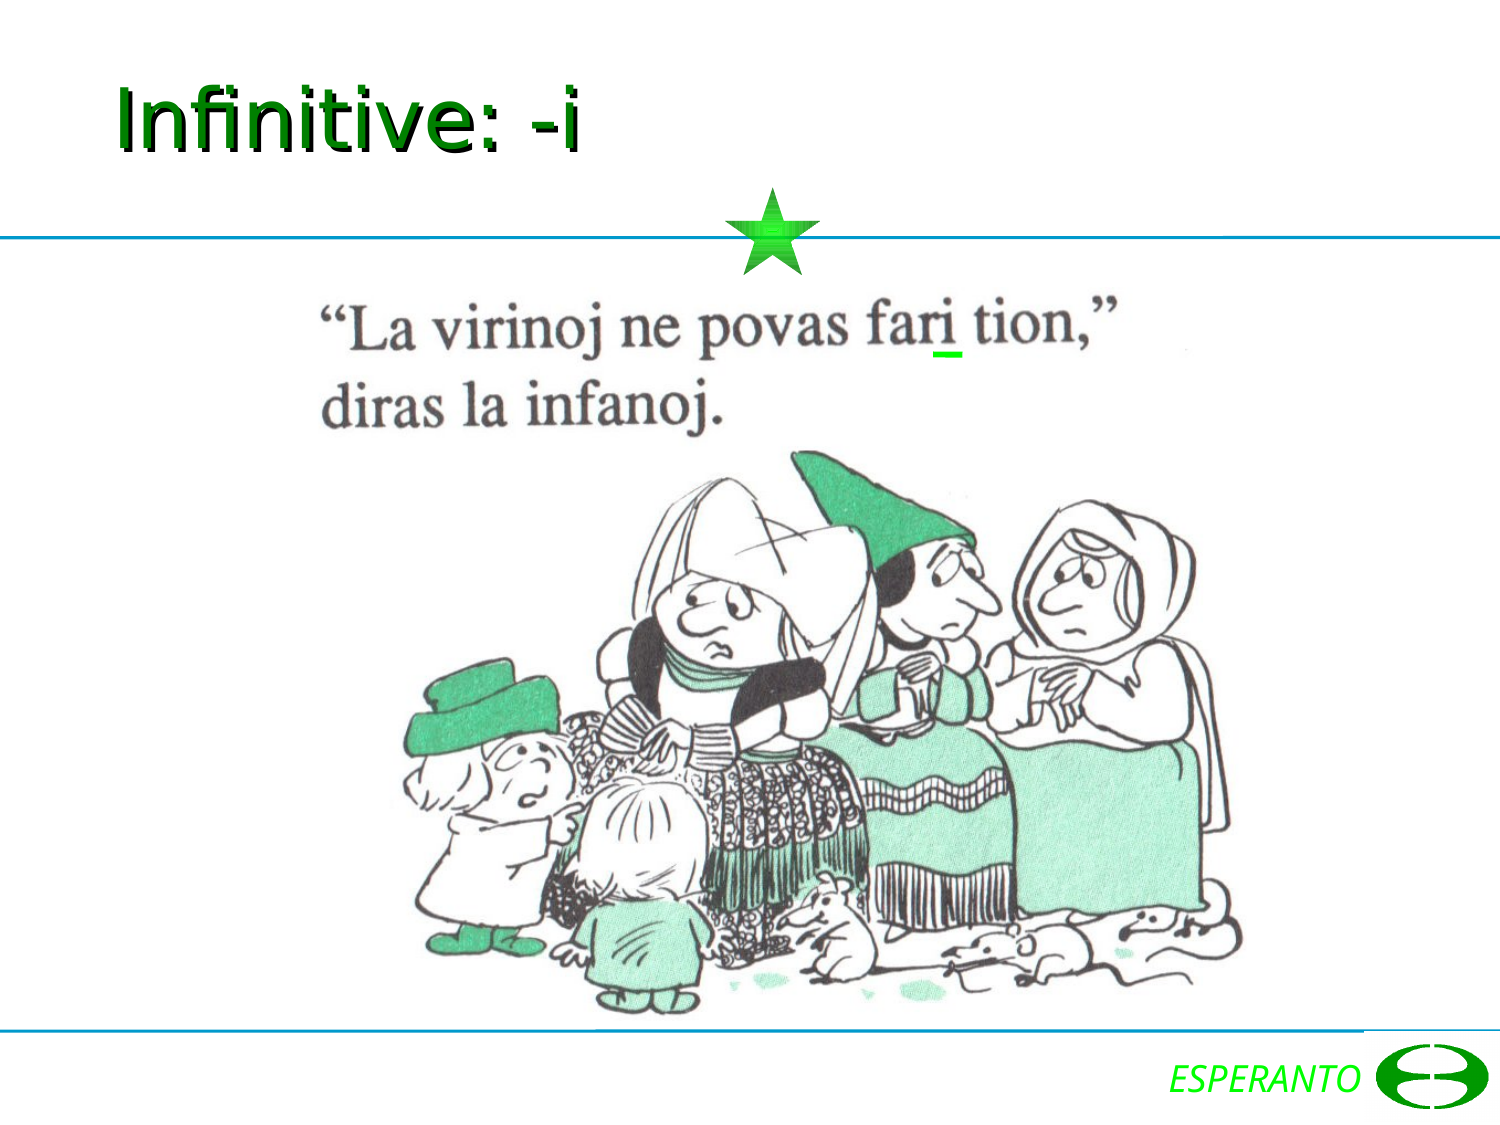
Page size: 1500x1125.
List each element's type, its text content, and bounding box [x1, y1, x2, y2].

picture [301, 287, 1247, 1023]
title Infinitive: -i [112, 5, 1448, 245]
picture [1364, 1032, 1500, 1122]
